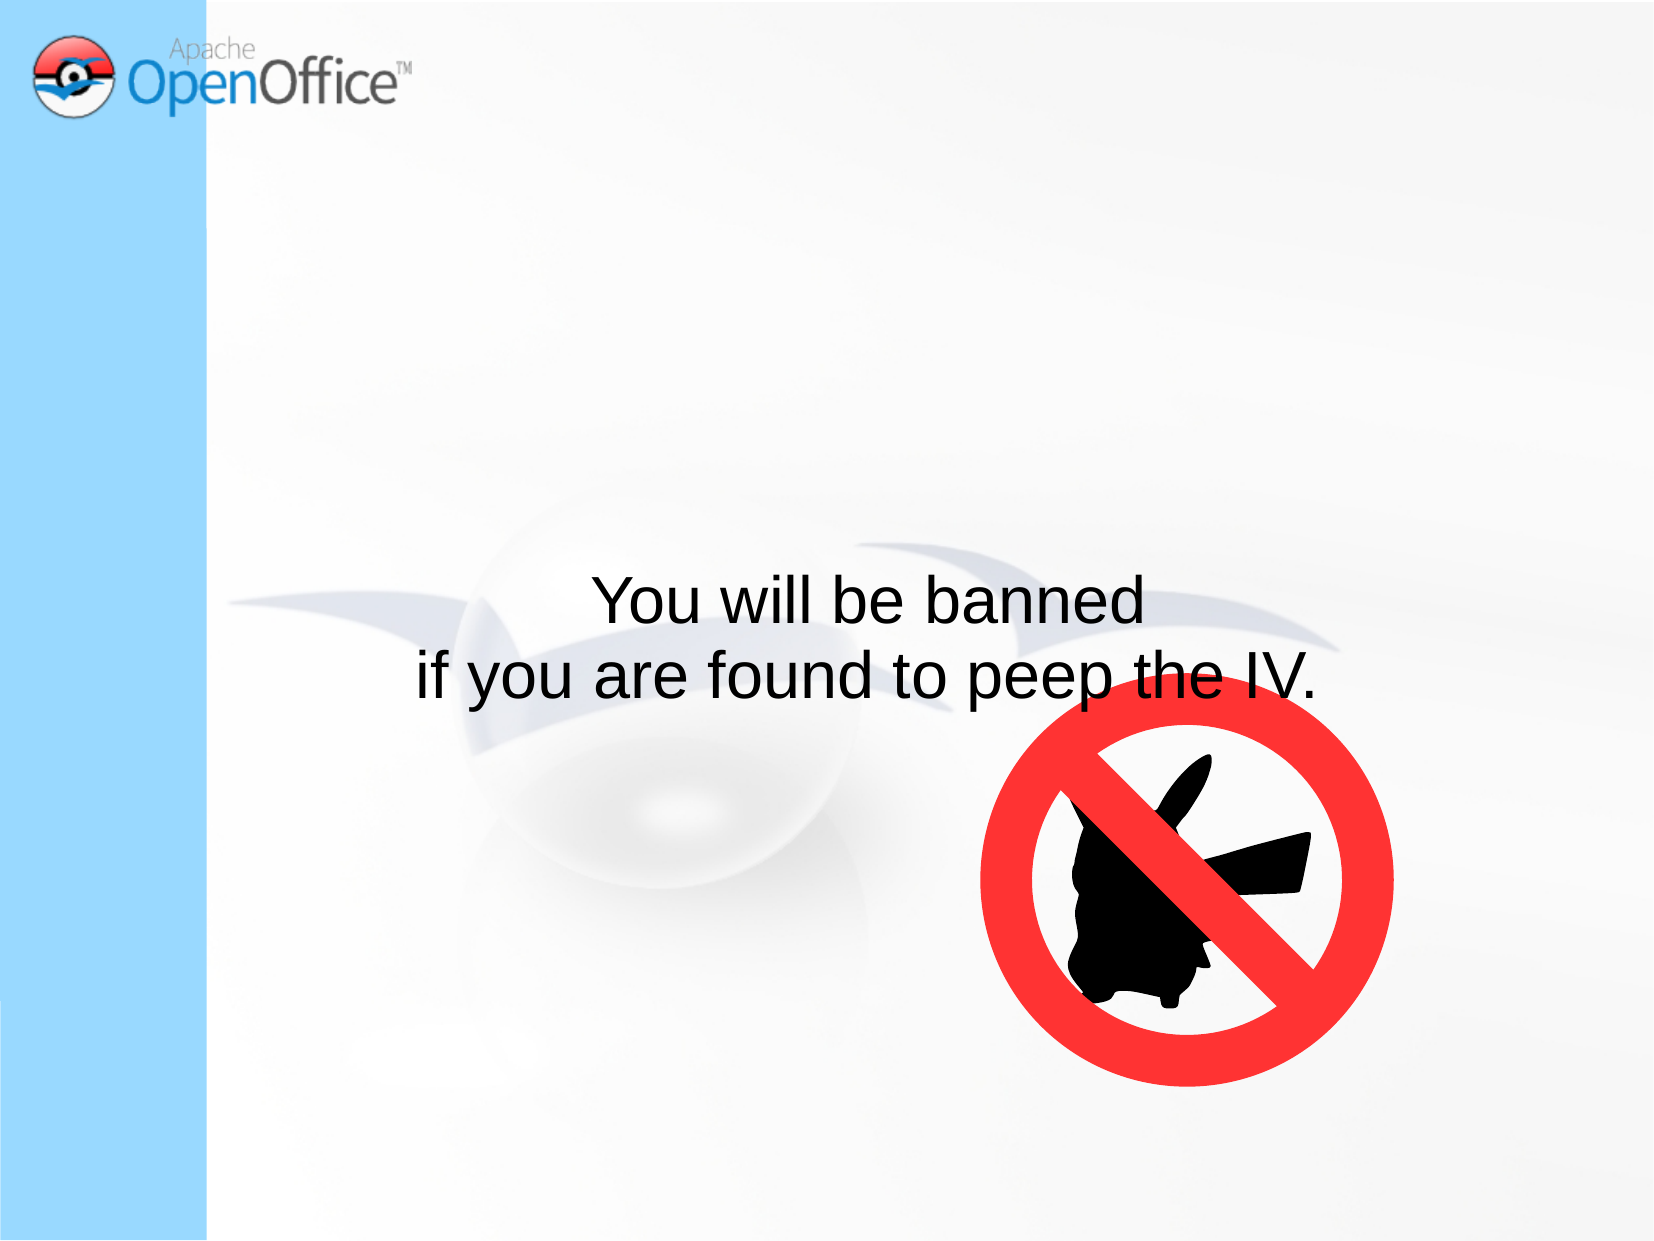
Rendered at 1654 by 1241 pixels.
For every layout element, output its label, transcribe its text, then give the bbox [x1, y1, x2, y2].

subtitle You will be banned if you are found to peep the IV. [165, 108, 1571, 1168]
picture [31, 2, 1654, 1241]
